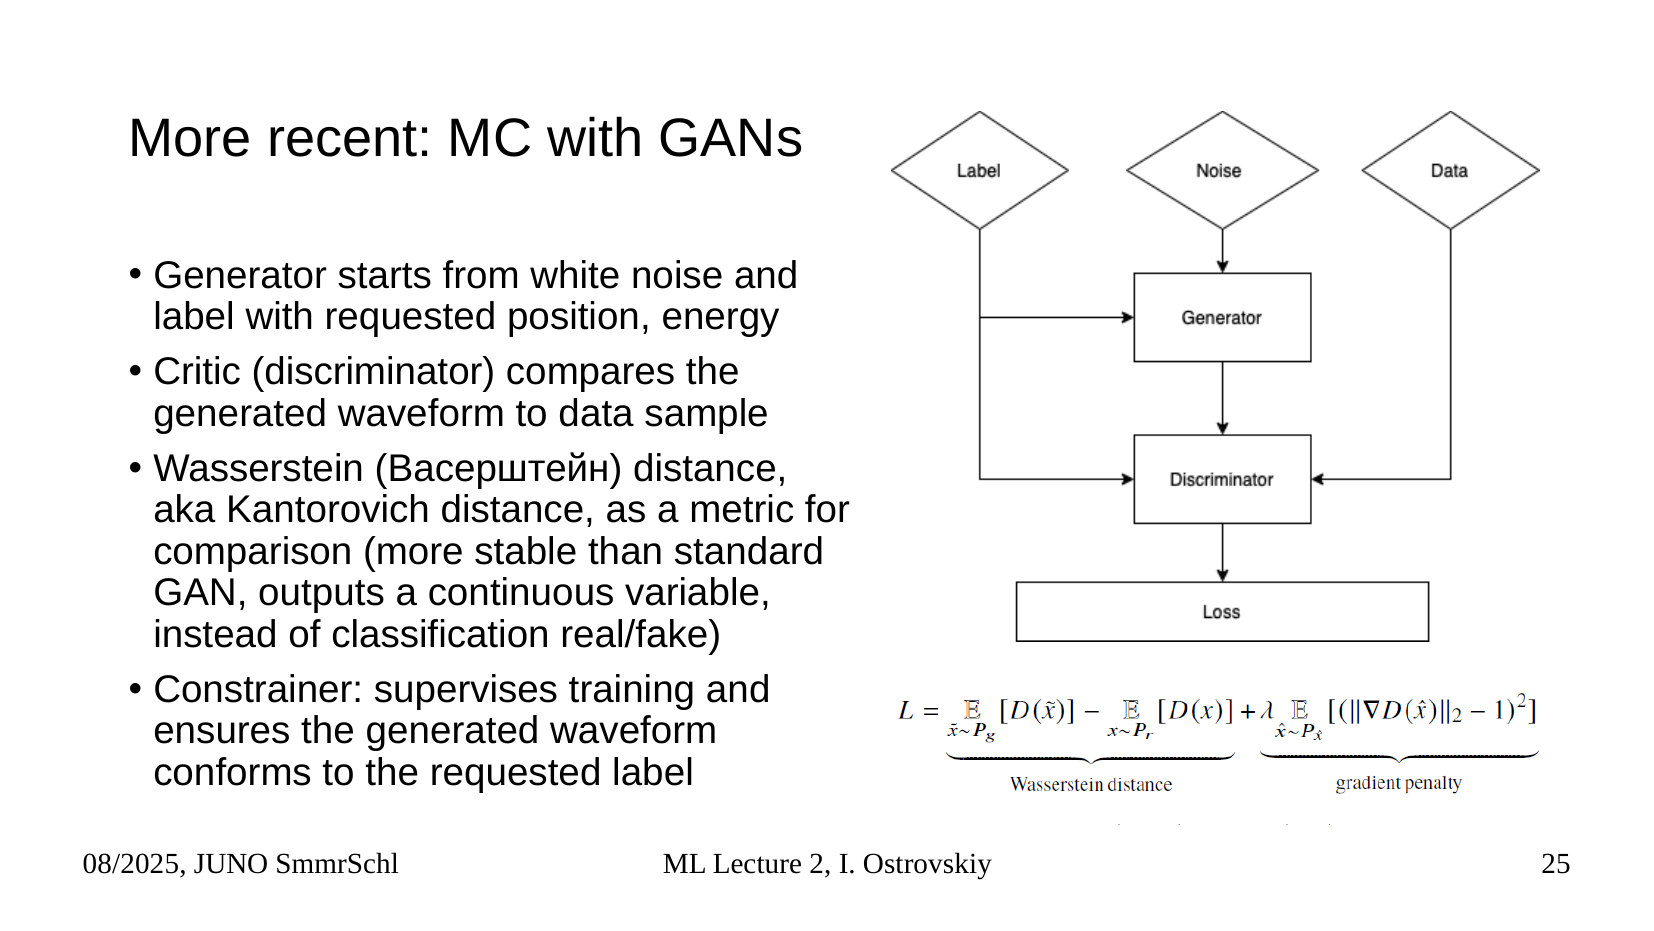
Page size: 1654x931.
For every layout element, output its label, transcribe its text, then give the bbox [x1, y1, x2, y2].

picture [891, 111, 1540, 643]
title More recent: MC with GANs [113, 49, 1540, 230]
picture [862, 675, 1575, 825]
list Generator starts from white noise and label with requested position, energy Critic (discriminator) compares the generated waveform to data sample Wasserstein (Васерштейн) distance, aka Kantorovich distance, as a metric for comparison (more stable than standard GAN, outputs a continuous variable, instead of classification real/fake) Constrainer: supervises training and ensures the generated waveform conforms to the requested label [113, 247, 876, 838]
